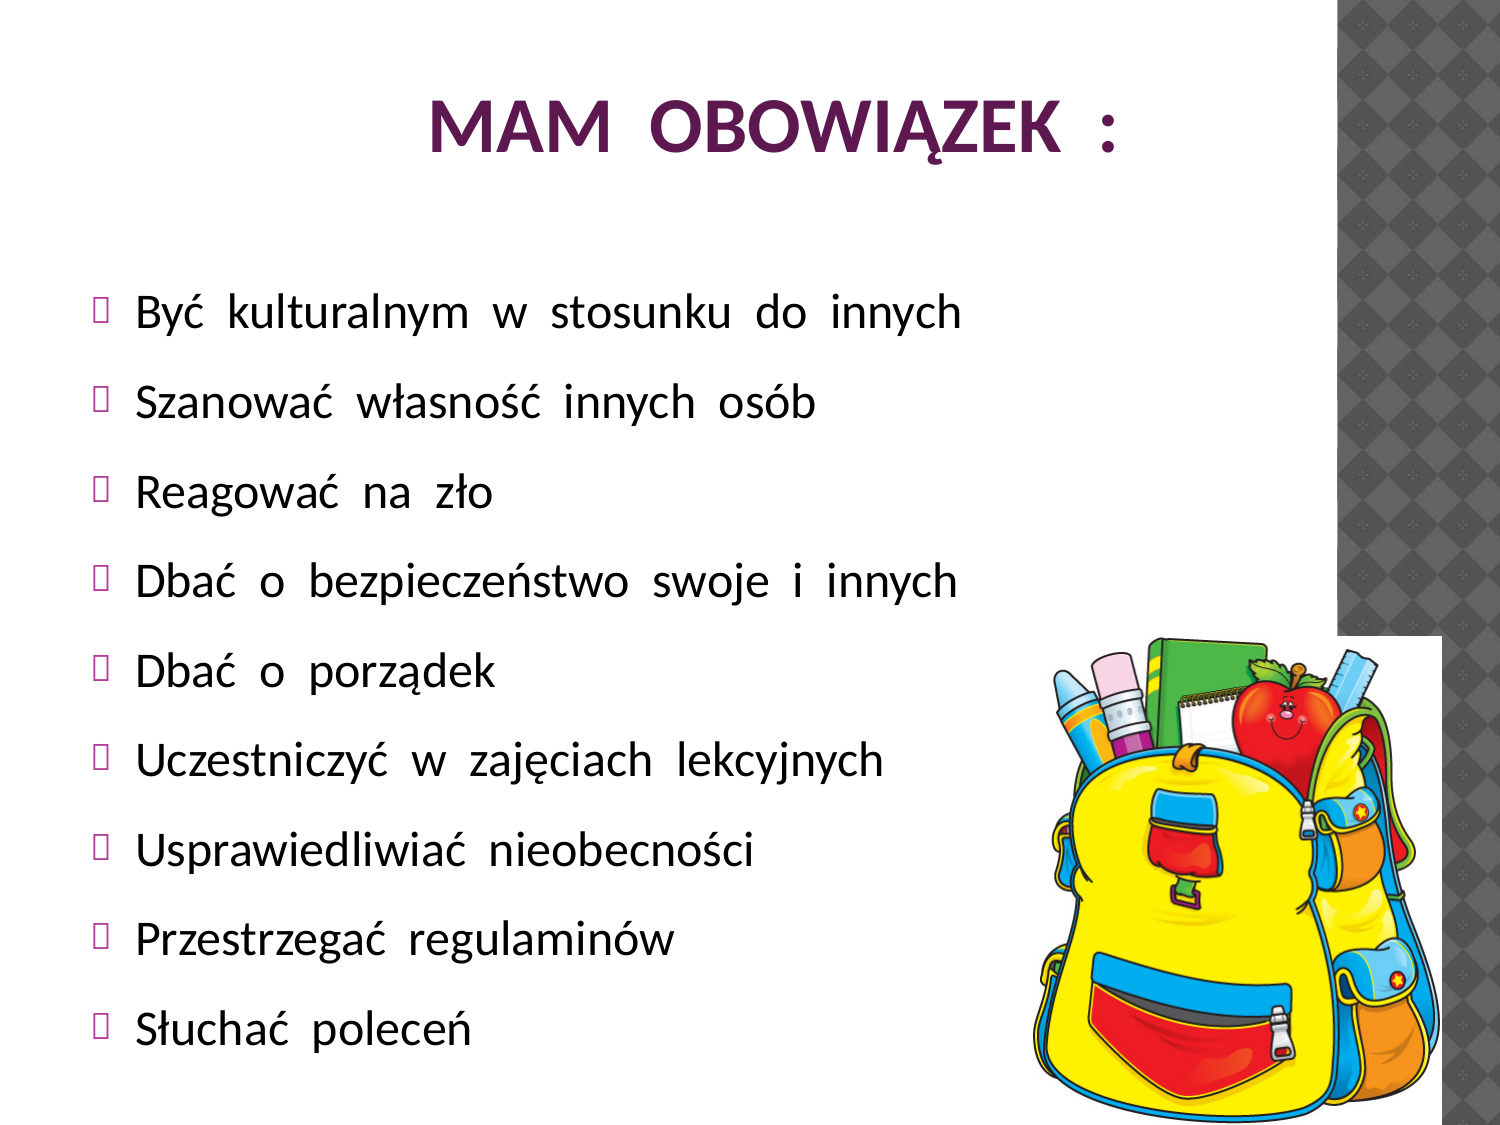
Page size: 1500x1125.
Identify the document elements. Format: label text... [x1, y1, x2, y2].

title MAM OBOWIĄZEK : [152, 58, 1395, 200]
picture [1031, 0, 1500, 1125]
list Być kulturalnym w stosunku do innych Szanować własność innych osób Reagować na zło Dbać o bezpieczeństwo swoje i innych Dbać o porządek Uczestniczyć w zajęciach lekcyjnych Usprawiedliwiać nieobecności Przestrzegać regulaminów Słuchać poleceń [75, 264, 1263, 1063]
